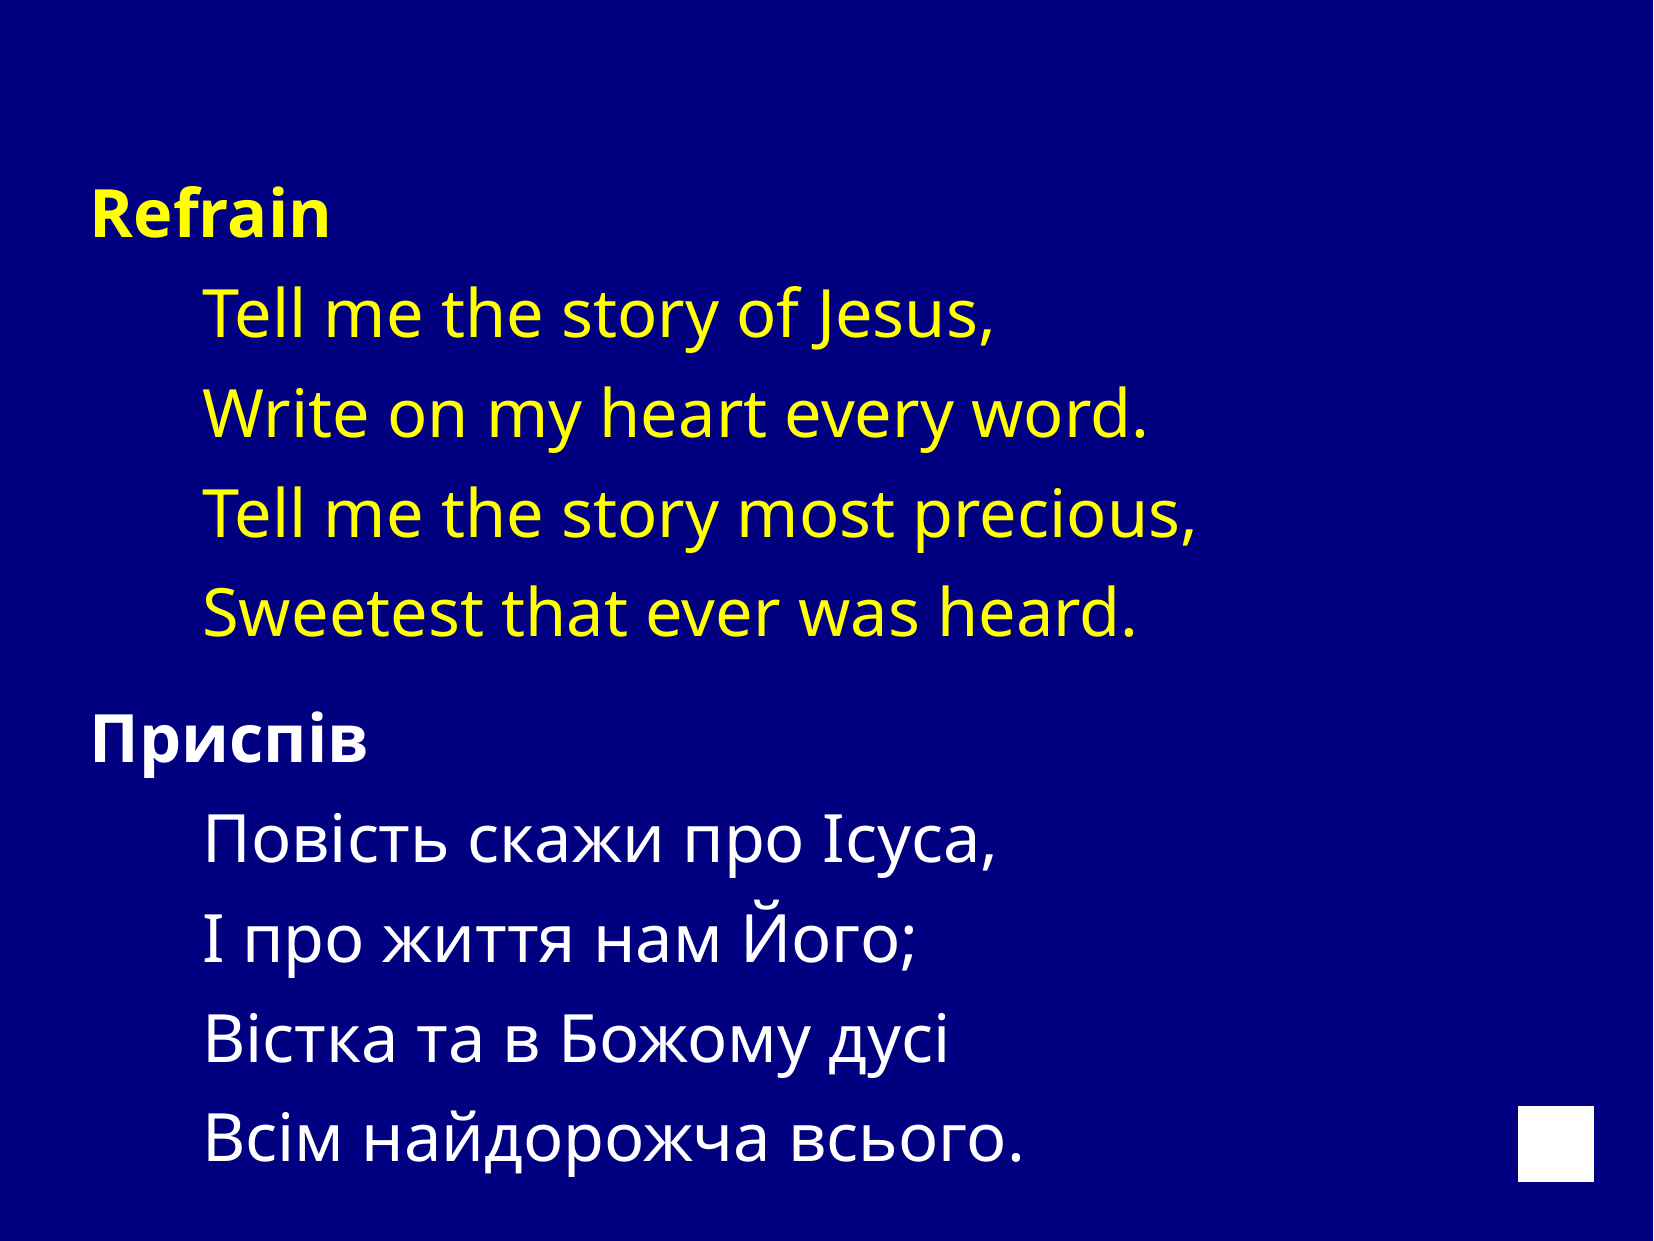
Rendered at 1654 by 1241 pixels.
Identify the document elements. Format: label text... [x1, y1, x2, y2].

text_box Refrain Tell me the story of Jesus, Write on my heart every word. Tell me the story most precious, Sweetest that ever was heard. [75, 150, 1576, 638]
text_box Приспів Повість скажи про Ісуса, І про життя нам Його; Вістка та в Божому дусі Всім найдорожча всього. [75, 675, 1576, 1163]
text_box [1518, 1106, 1594, 1182]
